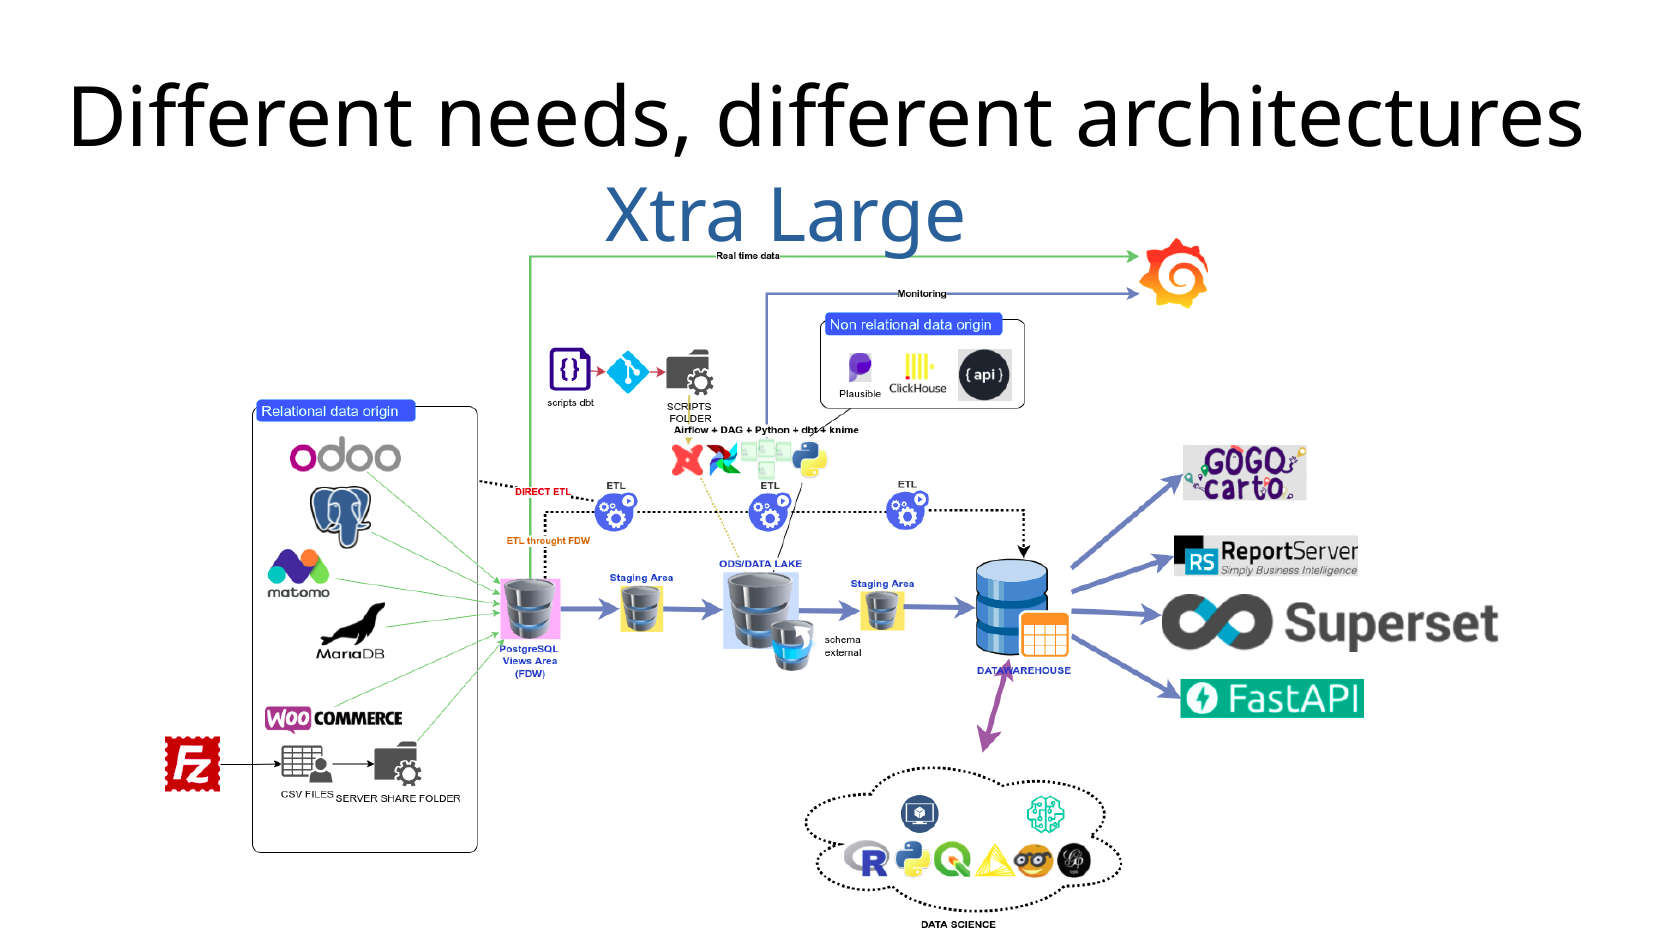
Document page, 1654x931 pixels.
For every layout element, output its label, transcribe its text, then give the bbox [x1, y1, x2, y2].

text_box Xtra Large [590, 153, 1069, 274]
picture [165, 238, 1499, 931]
title Different needs, different architectures [0, 36, 1654, 193]
